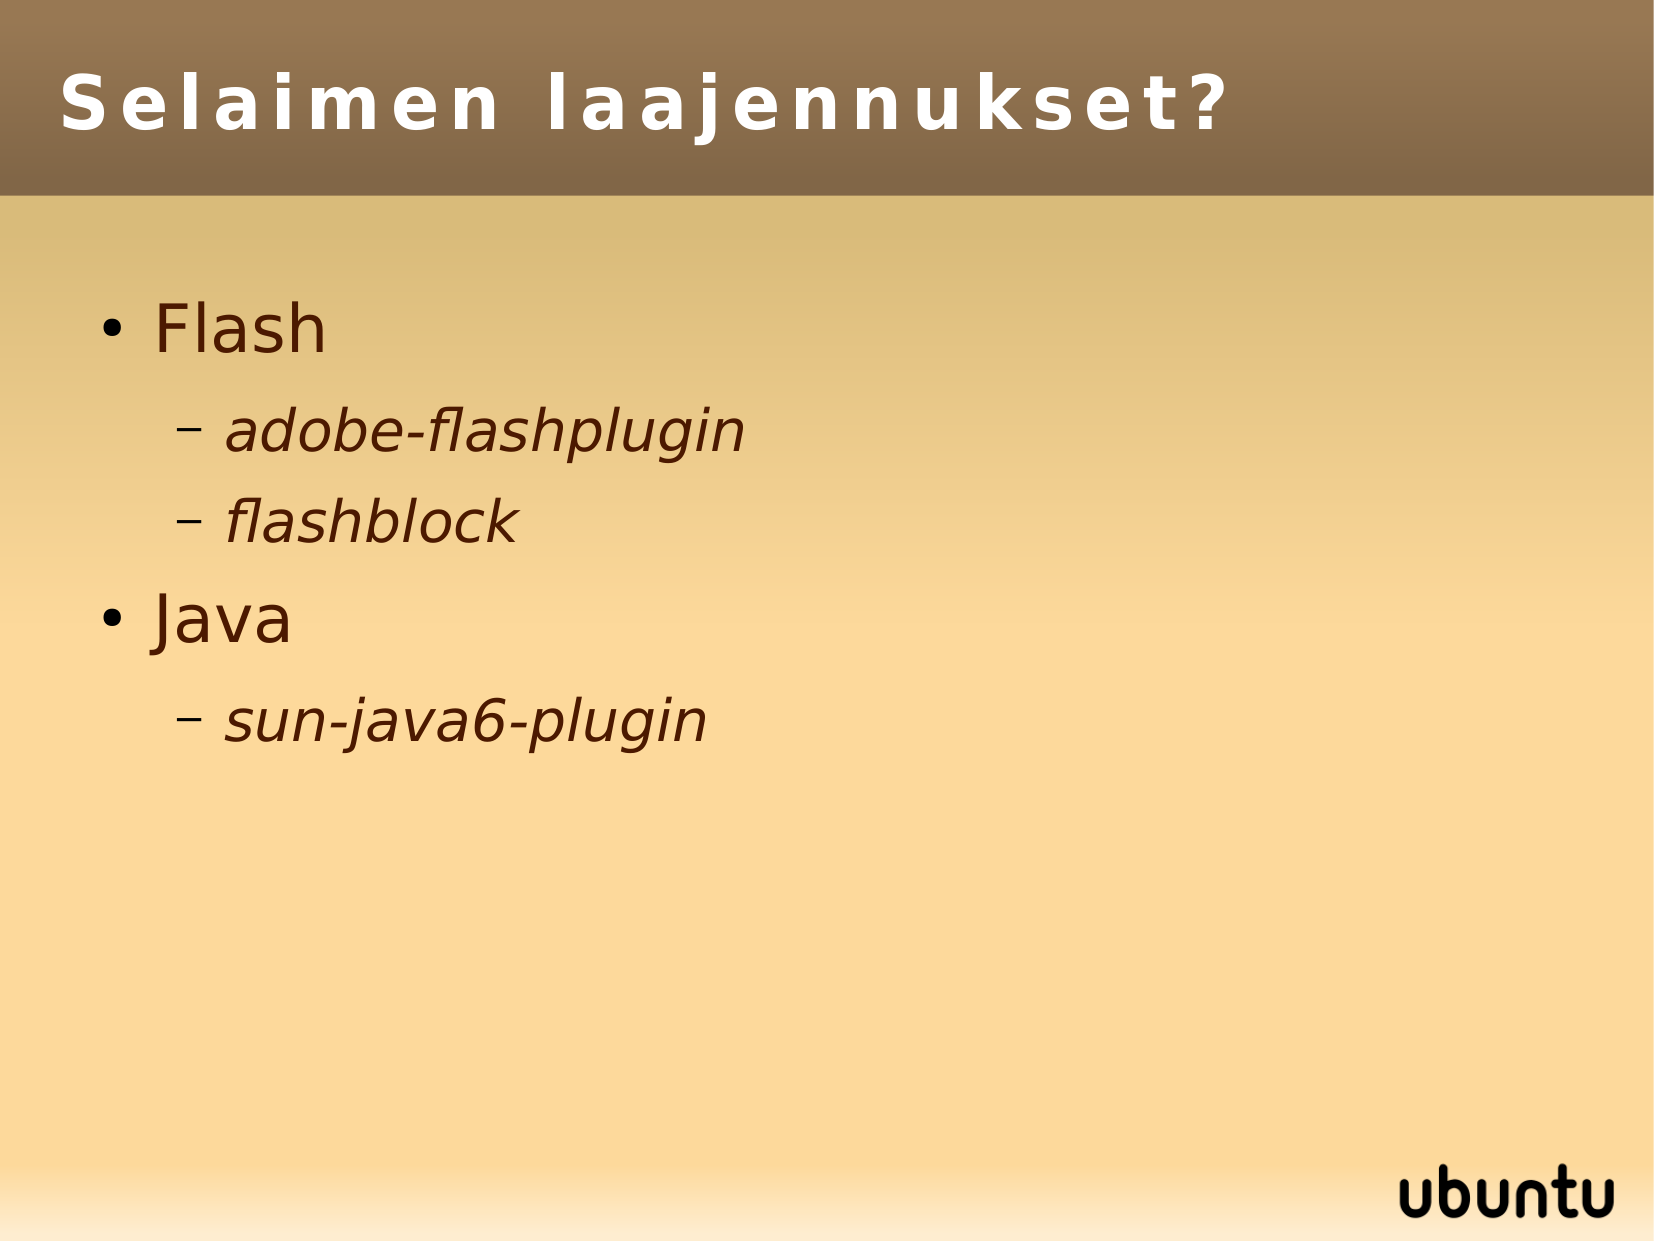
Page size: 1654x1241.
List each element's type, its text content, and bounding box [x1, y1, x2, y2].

list Flash adobe-flashplugin flashblock Java sun-java6-plugin [82, 290, 1571, 1109]
picture [0, 0, 1654, 1241]
title Selaimen laajennukset? [59, 29, 1595, 178]
